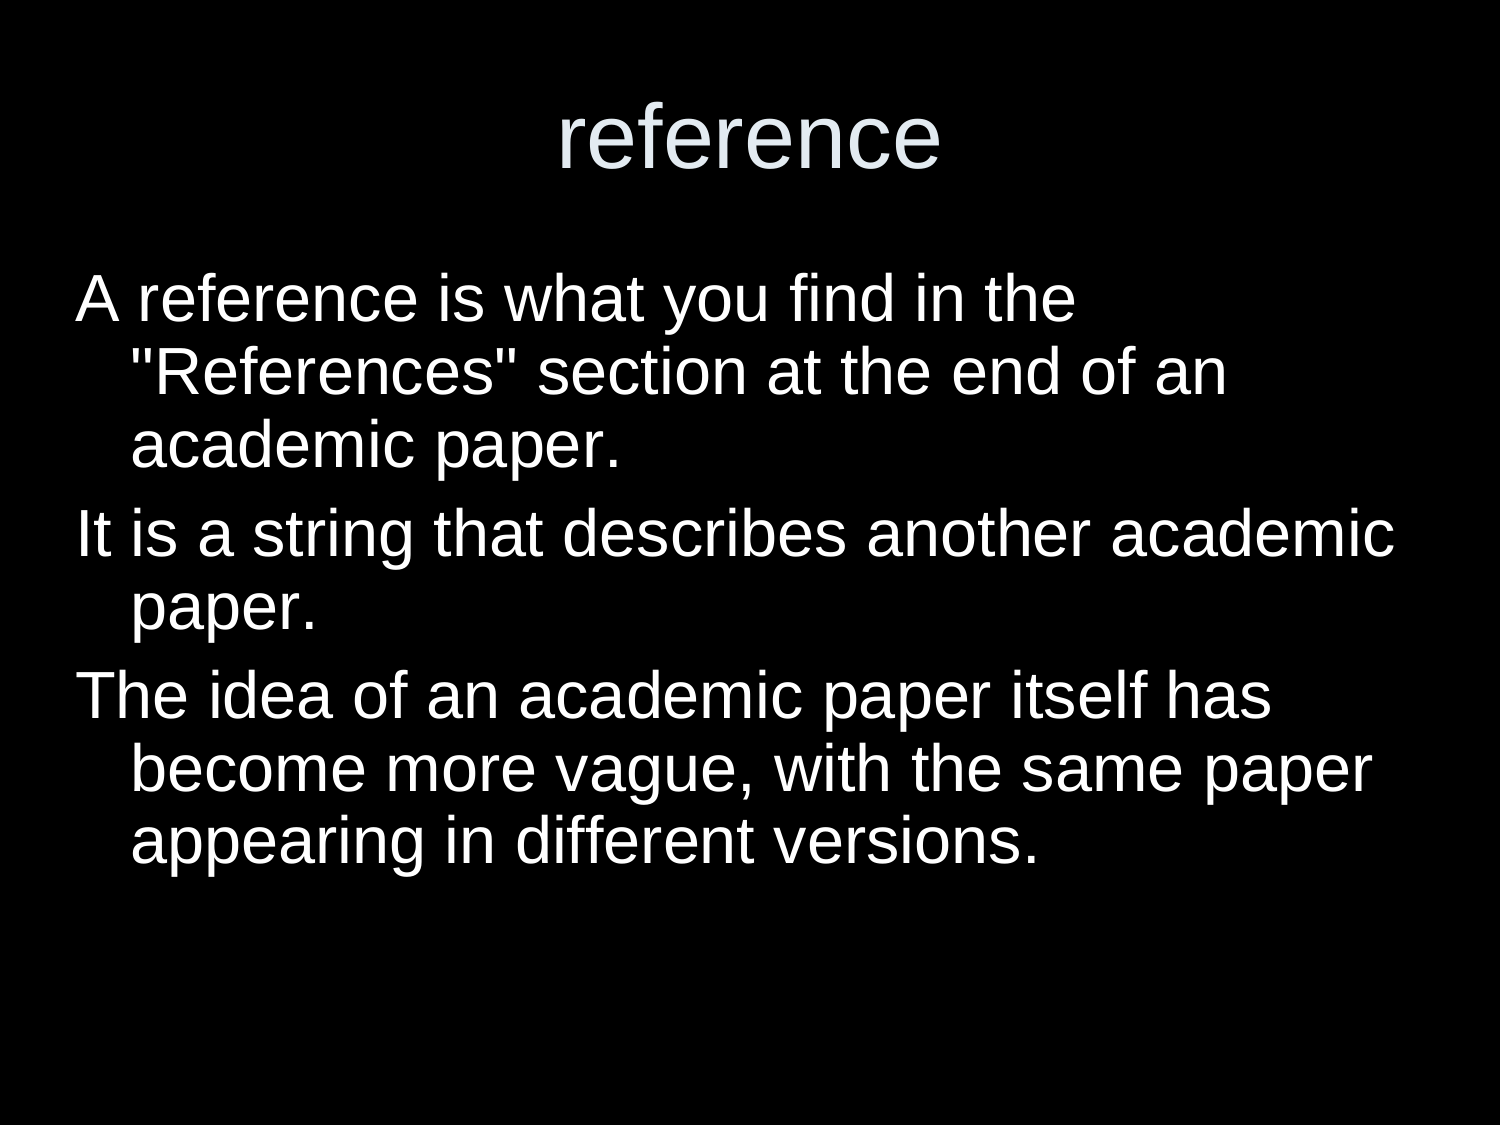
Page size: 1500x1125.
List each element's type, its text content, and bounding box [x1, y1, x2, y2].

title reference [75, 28, 1426, 250]
list A reference is what you find in the "References" section at the end of an academic paper. It is a string that describes another academic paper. The idea of an academic paper itself has become more vague, with the same paper appearing in different versions. [75, 262, 1426, 997]
